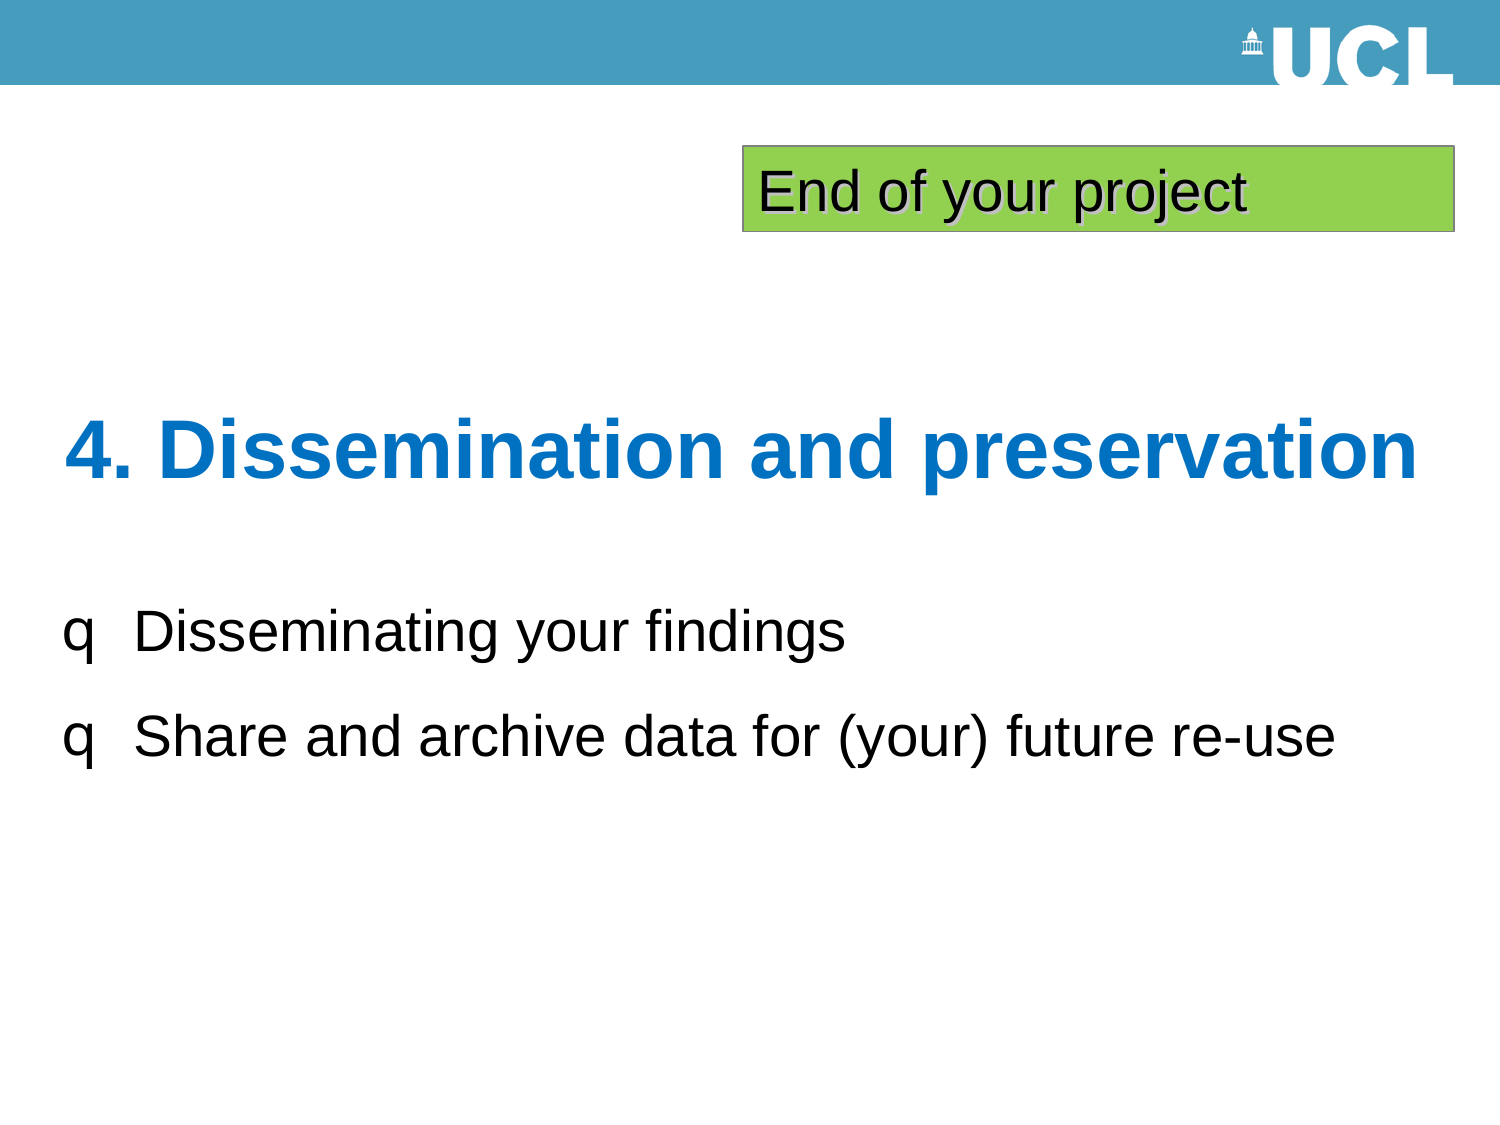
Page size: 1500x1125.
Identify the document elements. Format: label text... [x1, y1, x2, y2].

text_box End of your project [742, 145, 1455, 232]
text_box Disseminating your findings Share and archive data for (your) future re-use [46, 550, 1440, 885]
text_box 4. Dissemination and preservation [46, 338, 1440, 550]
